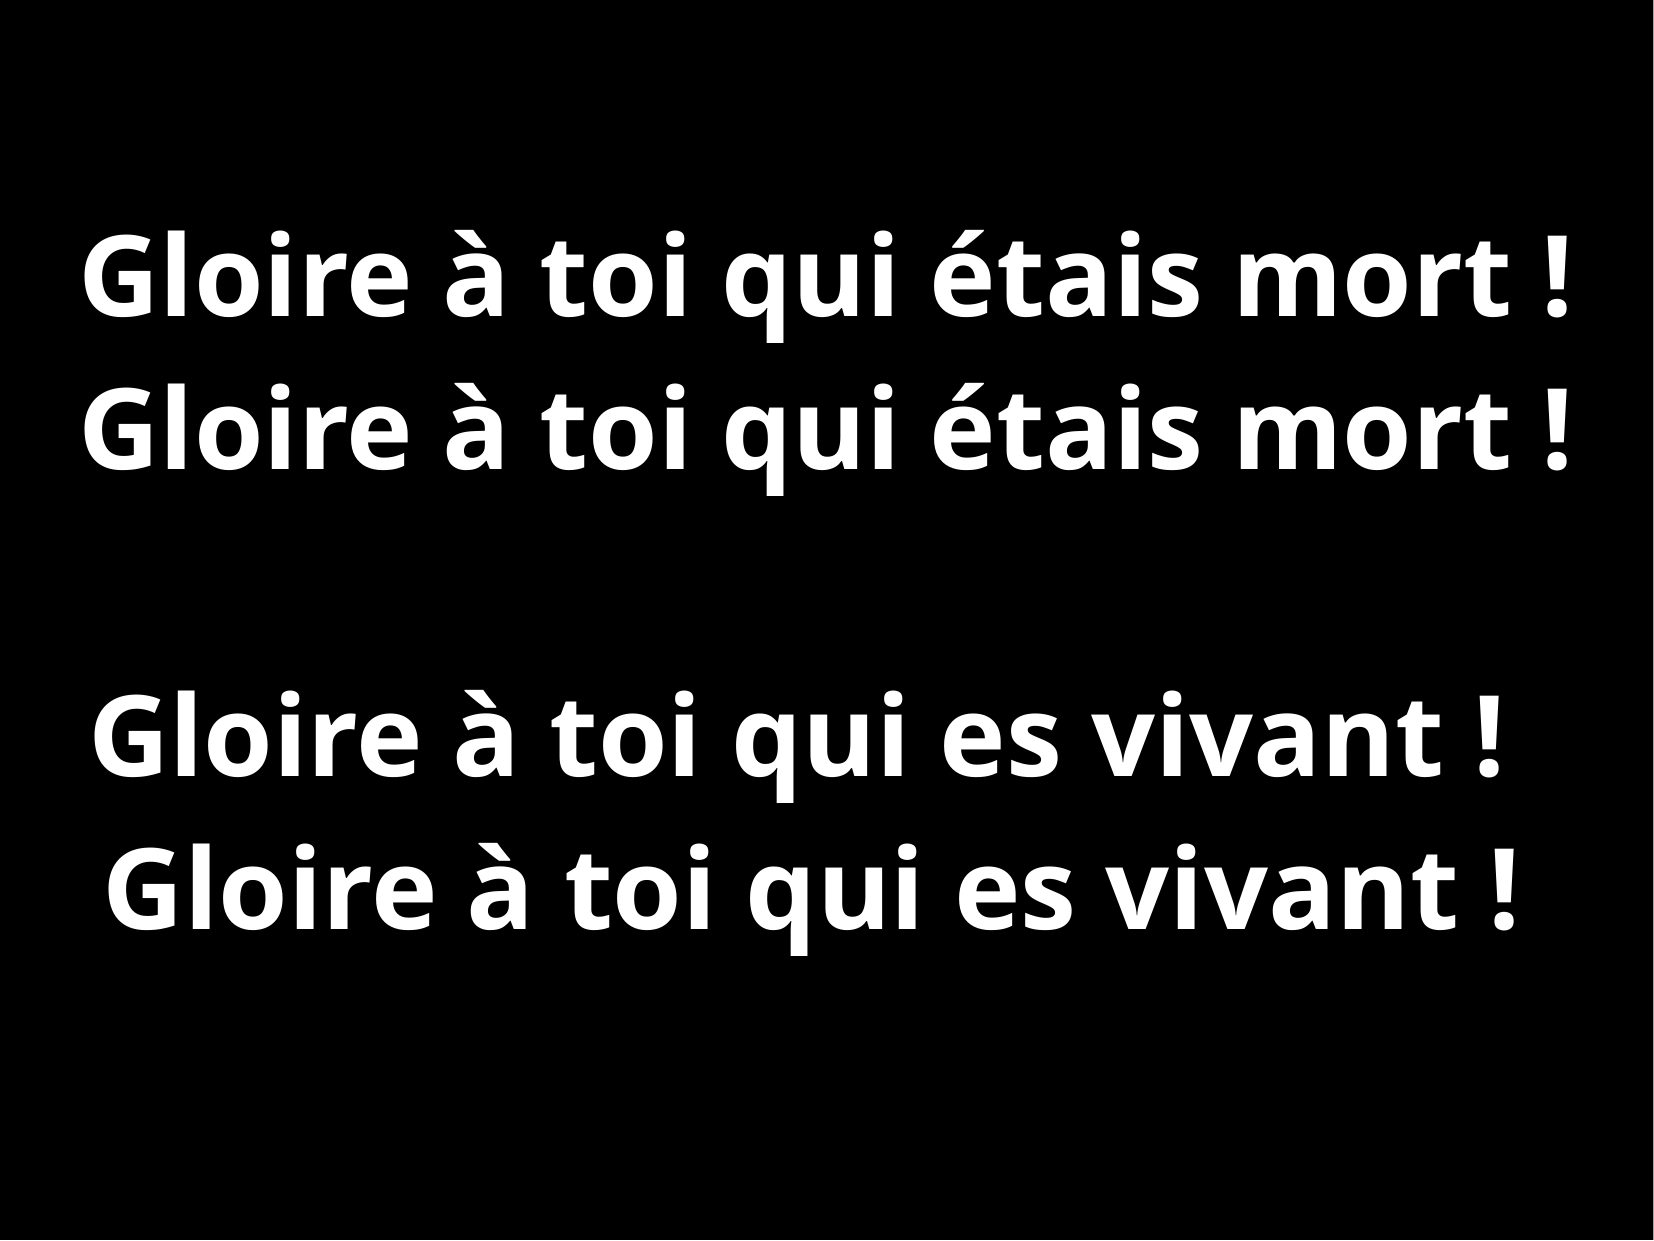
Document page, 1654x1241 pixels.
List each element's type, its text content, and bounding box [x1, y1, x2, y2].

subtitle Gloire à toi qui étais mort ! Gloire à toi qui étais mort ! Gloire à toi qui es vivant ! Gloire à toi qui es vivant ! [0, 0, 1654, 1241]
